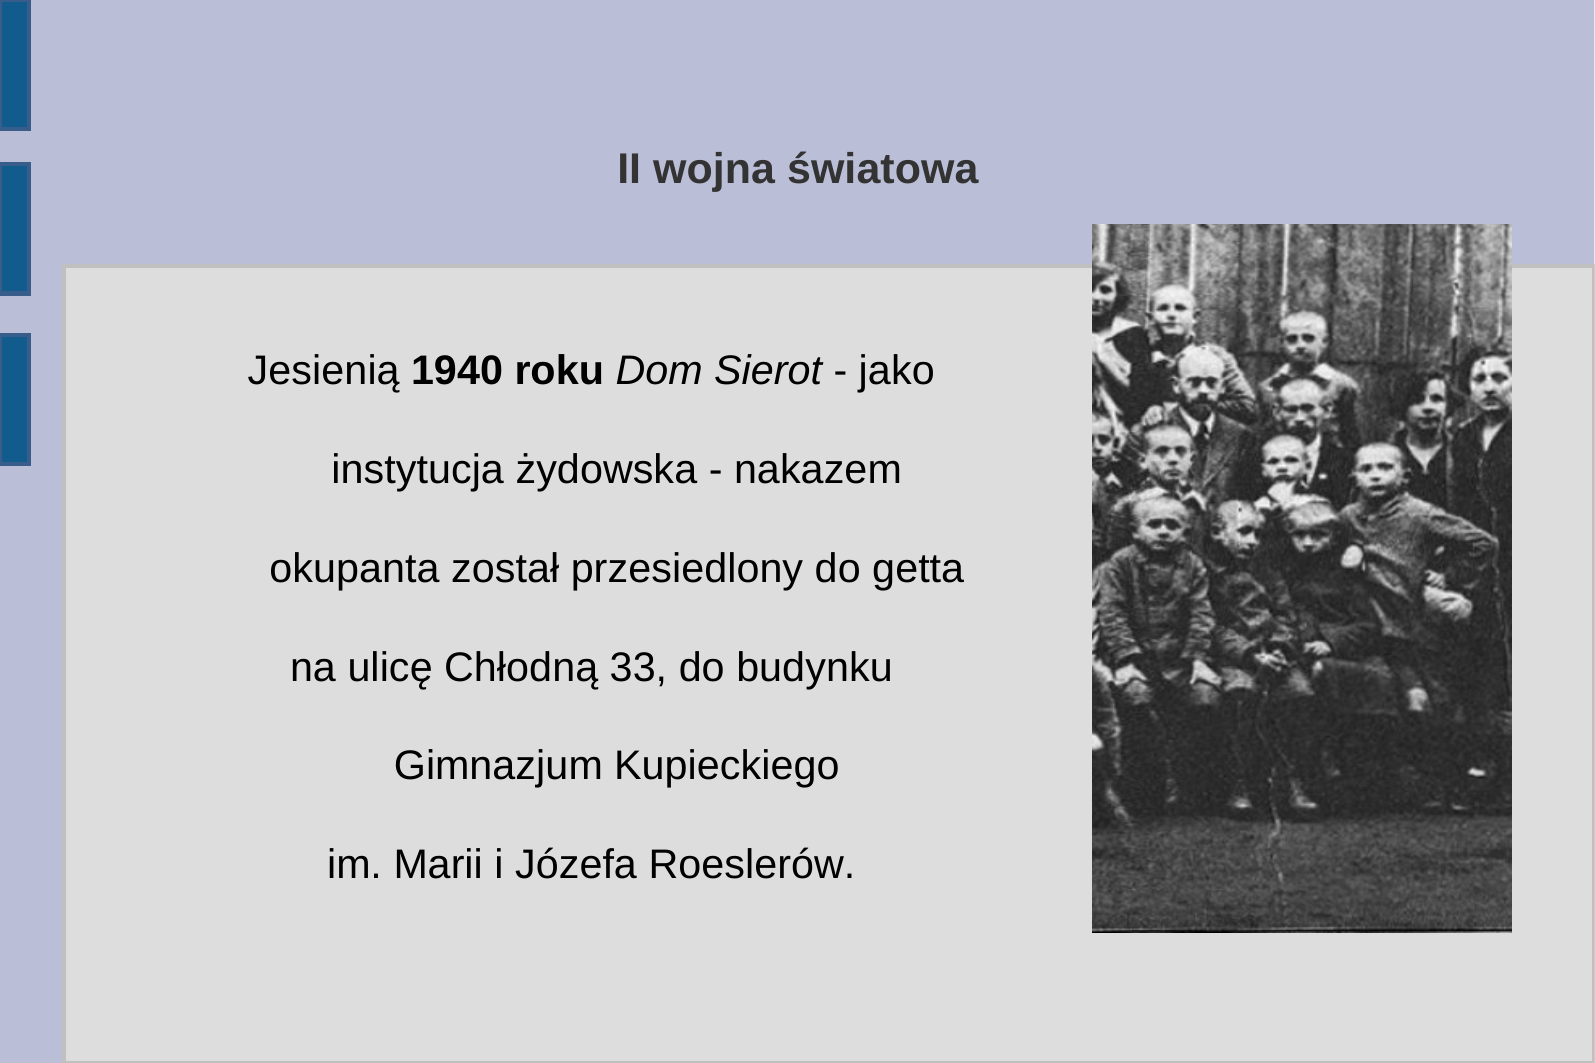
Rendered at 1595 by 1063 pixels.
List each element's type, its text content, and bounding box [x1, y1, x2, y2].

picture [1092, 224, 1512, 933]
list Jesienią 1940 roku Dom Sierot - jako instytucja żydowska - nakazem okupanta został przesiedlony do getta na ulicę Chłodną 33, do budynku Gimnazjum Kupieckiego im. Marii i Józefa Roeslerów. [117, 293, 981, 964]
title II wojna światowa [117, 78, 1479, 256]
